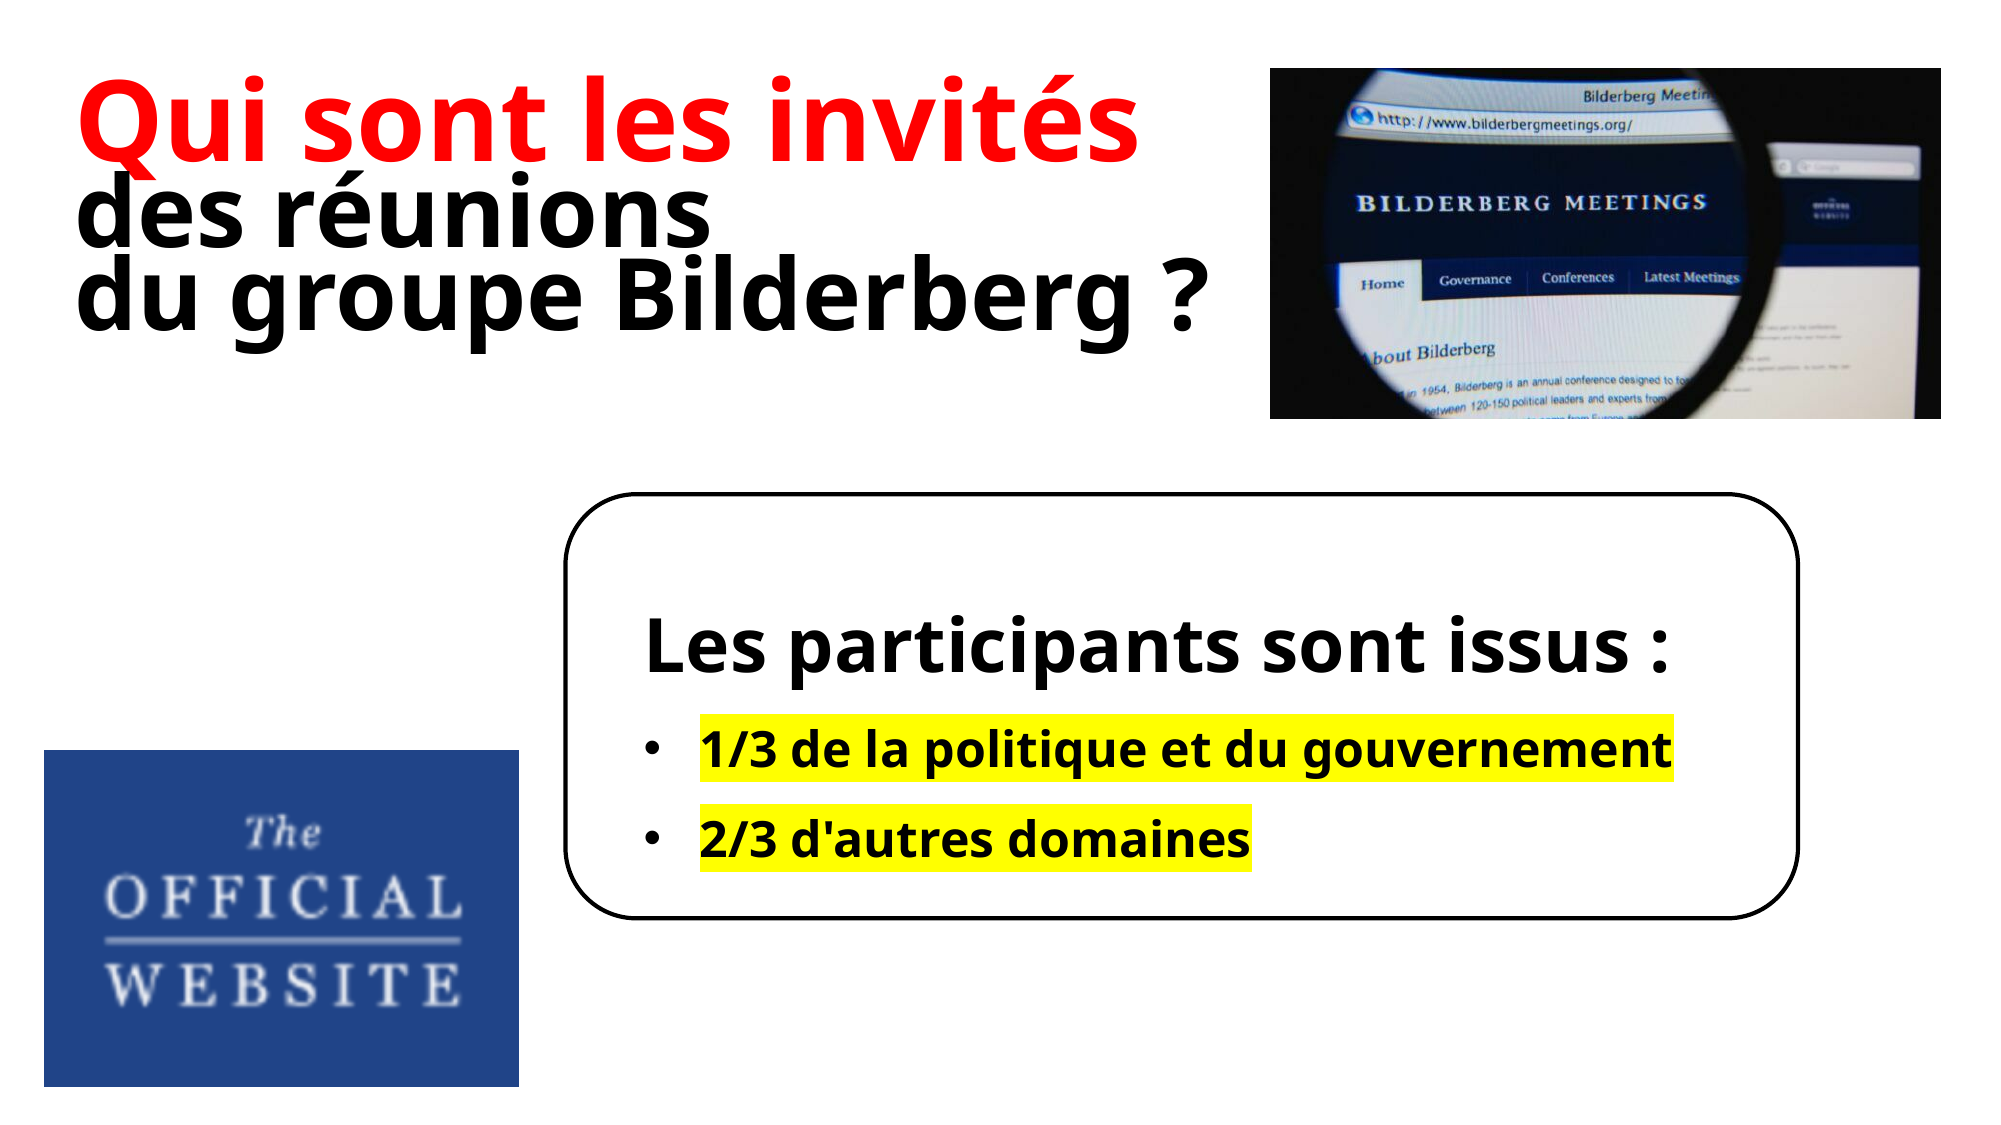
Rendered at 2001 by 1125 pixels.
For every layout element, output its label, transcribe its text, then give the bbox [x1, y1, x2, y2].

picture [1270, 68, 1941, 419]
text_box Les participants sont issus : 1/3 de la politique et du gouvernement 2/3 d'autres domaines [628, 544, 1735, 868]
picture [44, 750, 519, 1087]
text_box Qui sont les invités des réunions du groupe Bilderberg ? [59, 94, 1270, 363]
